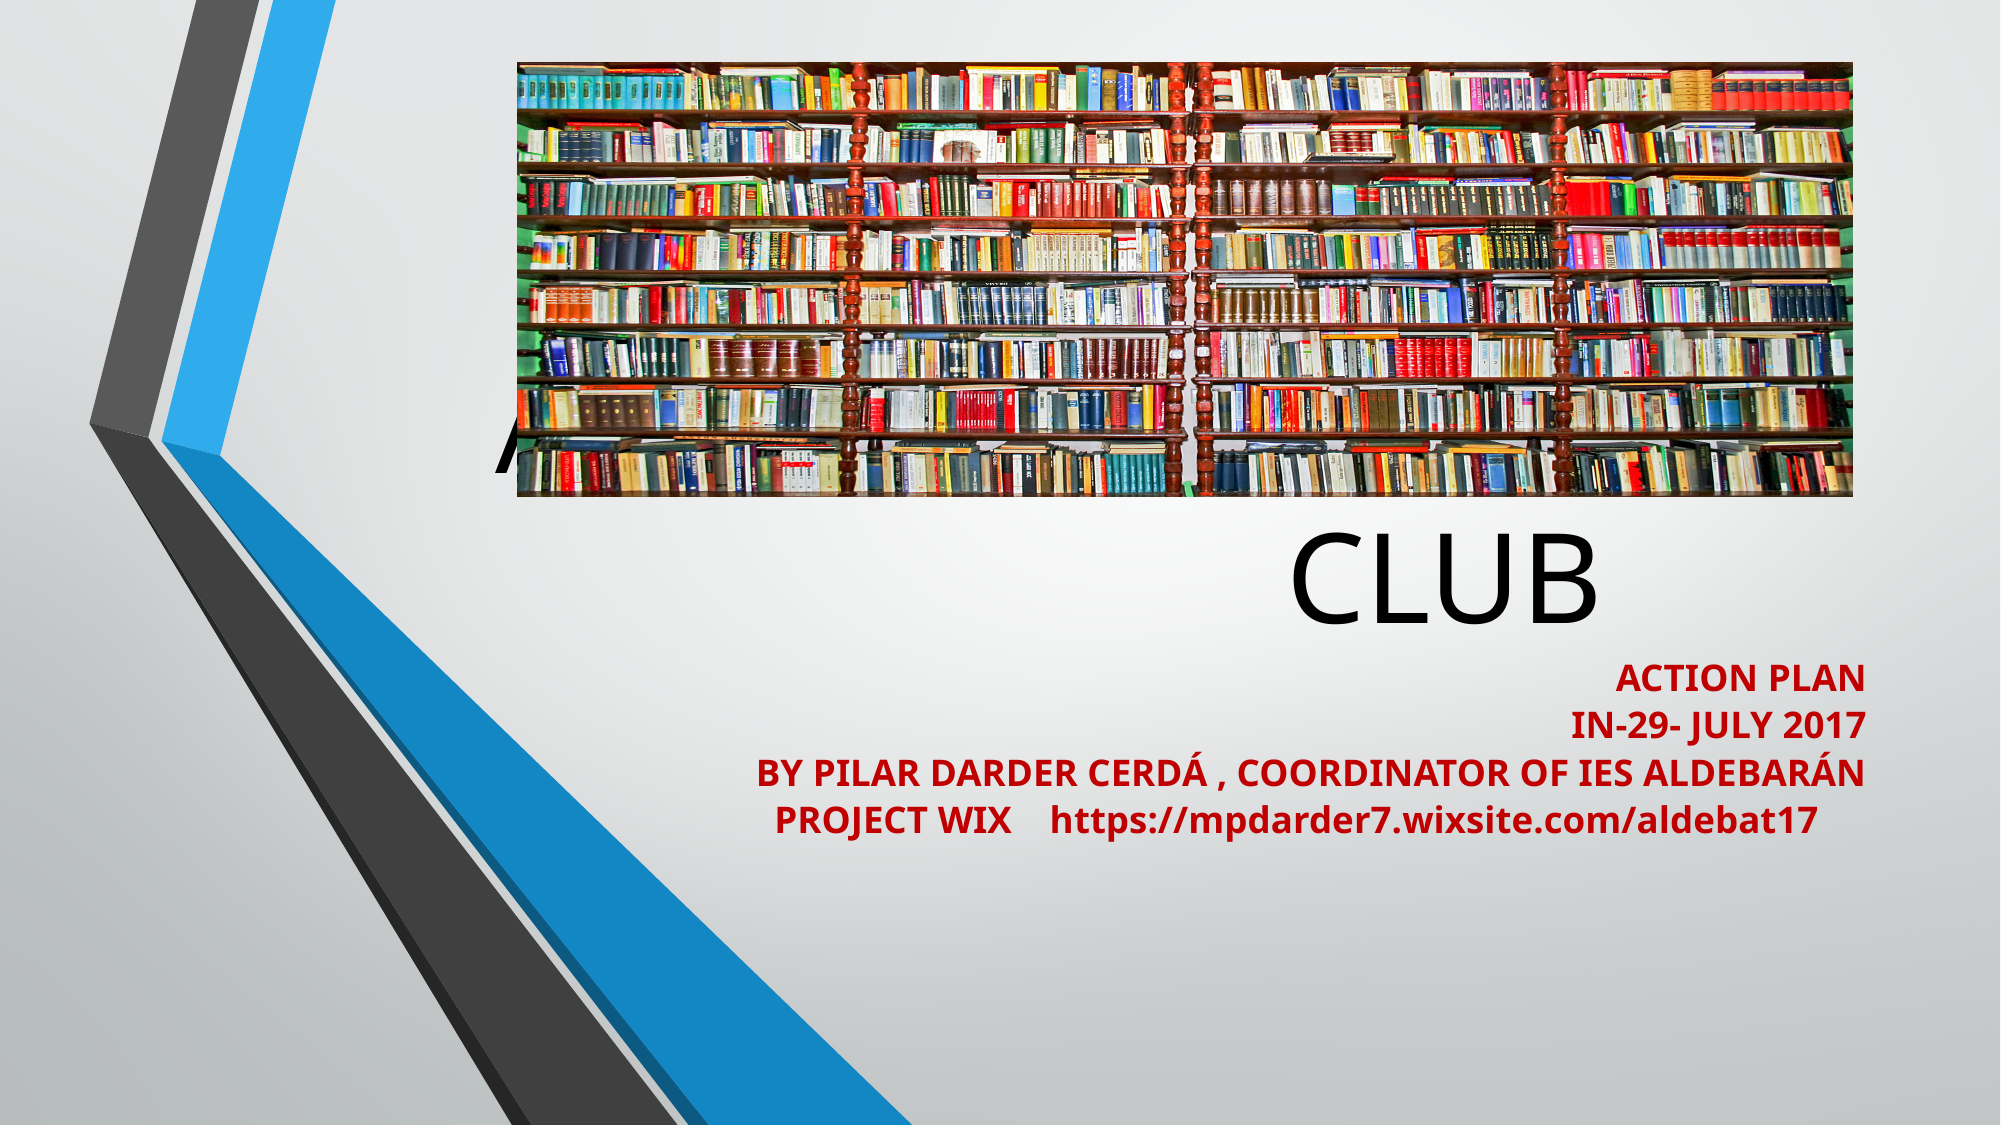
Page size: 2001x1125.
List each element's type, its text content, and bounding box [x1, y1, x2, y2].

picture [517, 62, 1853, 497]
title ALDEBARÁN BOOK CLUB [480, 226, 1887, 656]
subtitle ACTION PLAN IN-29- JULY 2017 BY PILAR DARDER CERDÁ , COORDINATOR OF IES ALDEBARÁN PROJECT WIX https://mpdarder7.wixsite.com/aldebat17 [740, 655, 1887, 884]
